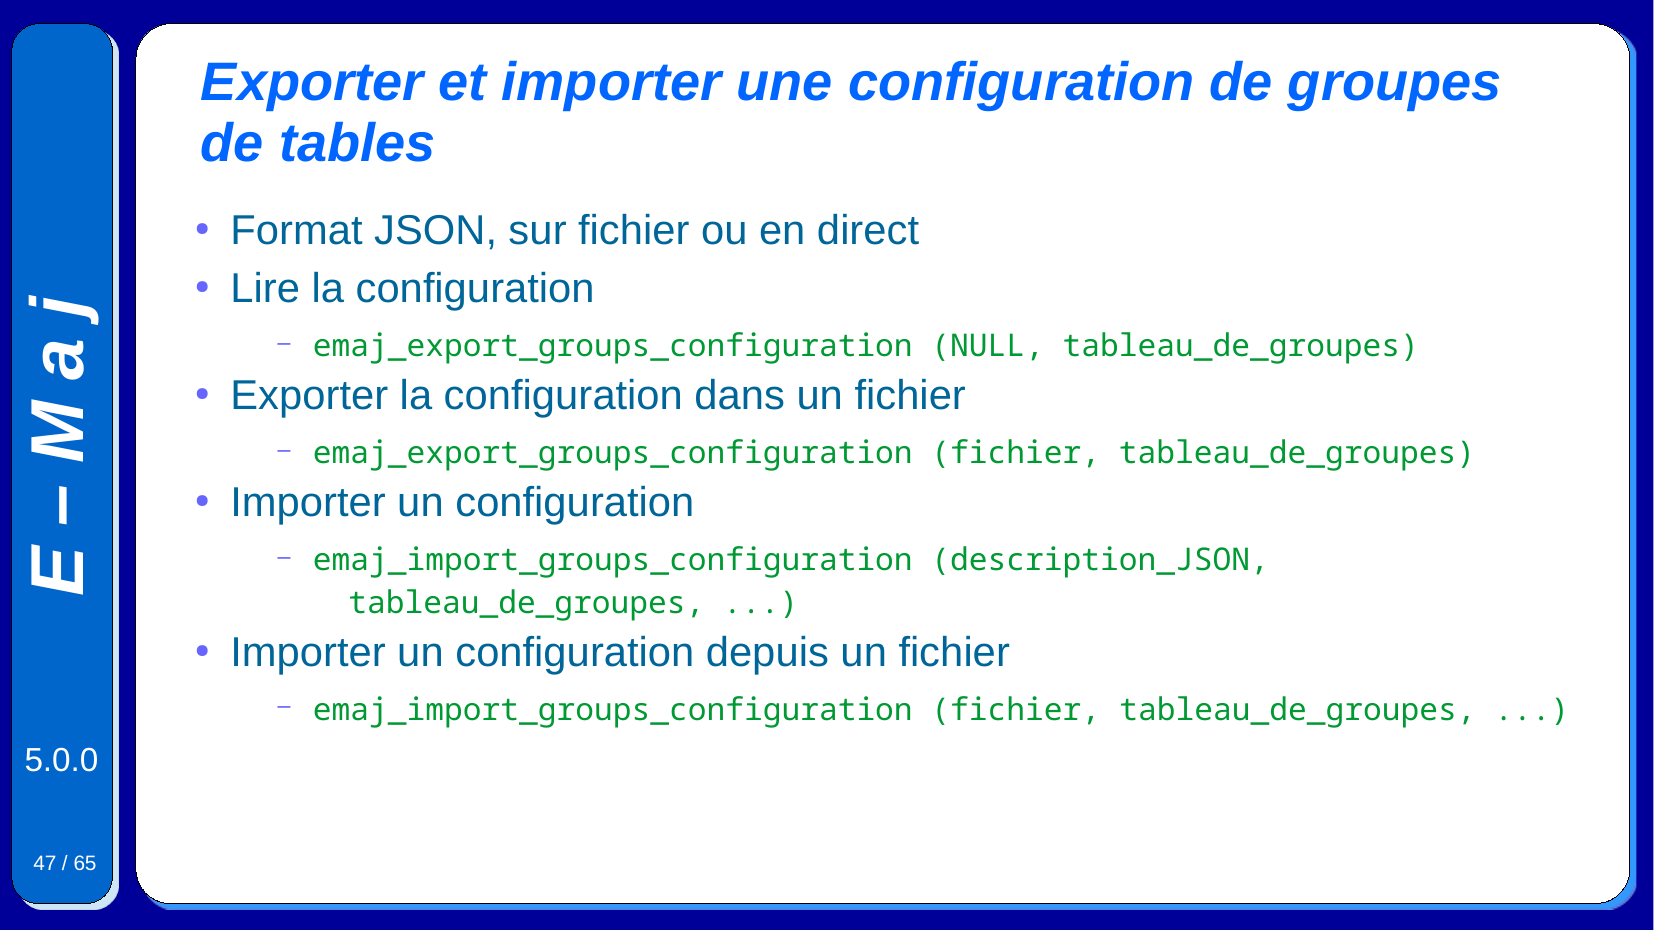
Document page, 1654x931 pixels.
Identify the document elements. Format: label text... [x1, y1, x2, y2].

title Exporter et importer une configuration de groupes de tables [200, 34, 1575, 191]
list Format JSON, sur fichier ou en direct Lire la configuration emaj_export_groups_configuration (NULL, tableau_de_groupes) Exporter la configuration dans un fichier emaj_export_groups_configuration (fichier, tableau_de_groupes) Importer un configuration emaj_import_groups_configuration (description_JSON, tableau_de_groupes, ...) Importer un configuration depuis un fichier emaj_import_groups_configuration (fichier, tableau_de_groupes, ...) [177, 206, 1587, 827]
